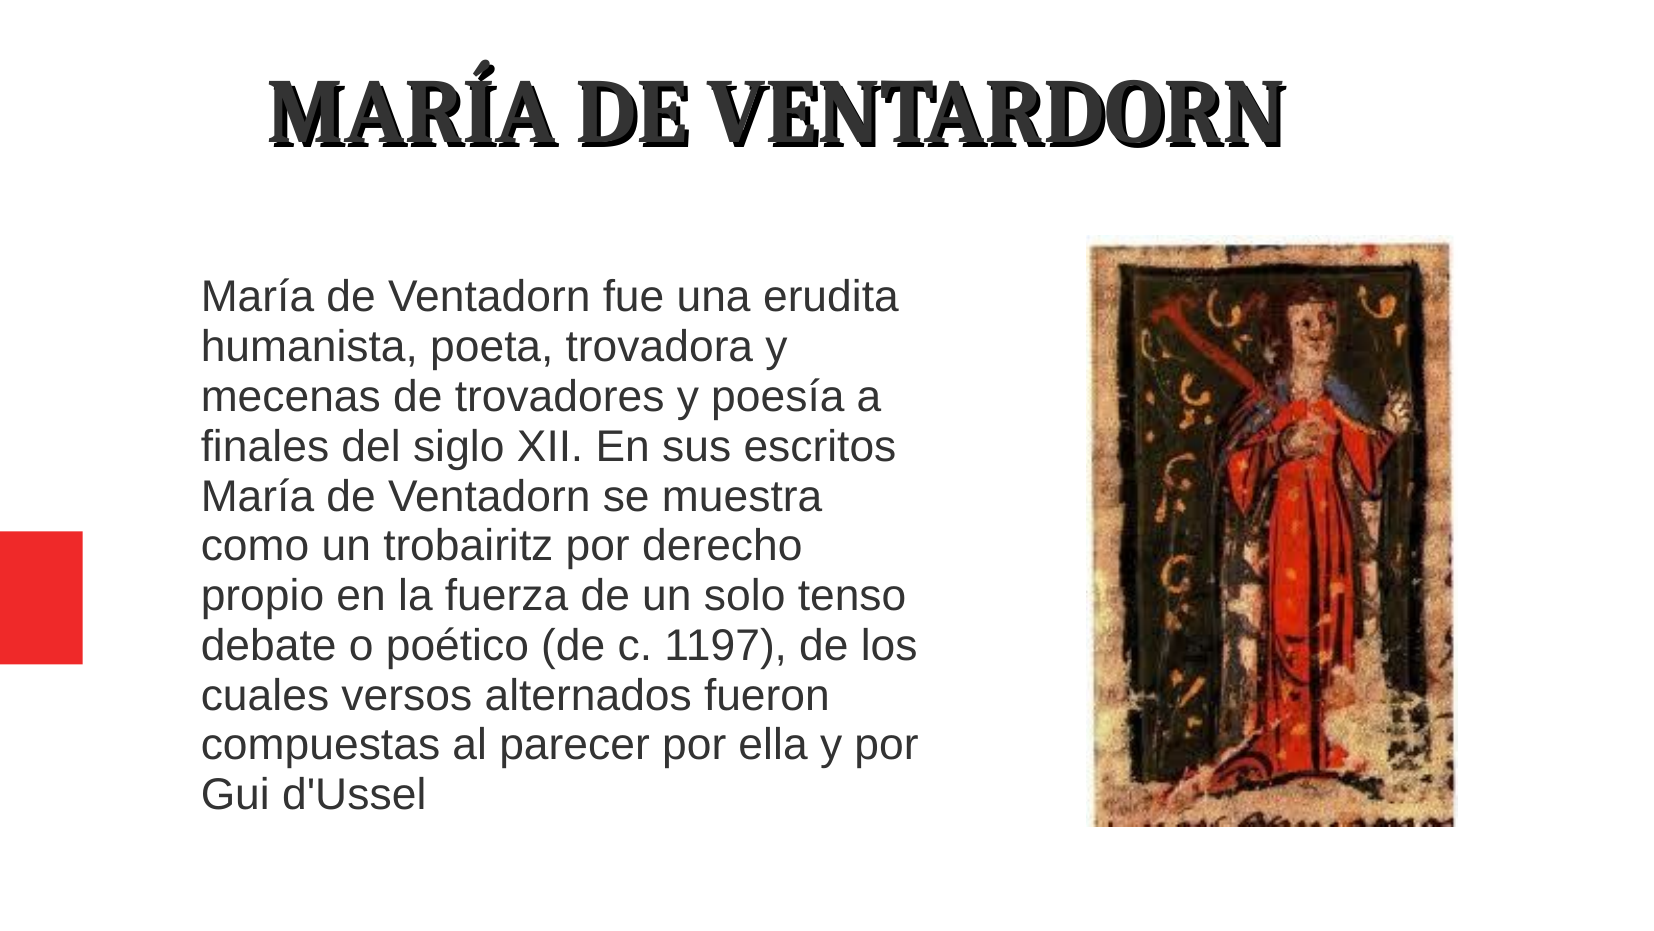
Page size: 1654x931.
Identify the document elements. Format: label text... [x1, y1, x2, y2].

picture [1086, 235, 1458, 827]
list María de Ventadorn fue una erudita humanista, poeta, trovadora y mecenas de trovadores y poesía a finales del siglo XII. En sus escritos María de Ventadorn se muestra como un trobairitz por derecho propio en la fuerza de un solo tenso debate o poético (de c. 1197), de los cuales versos alternados fueron compuestas al parecer por ella y por Gui d'Ussel [200, 271, 934, 823]
title MARÍA DE VENTARDORN [23, 42, 1512, 184]
